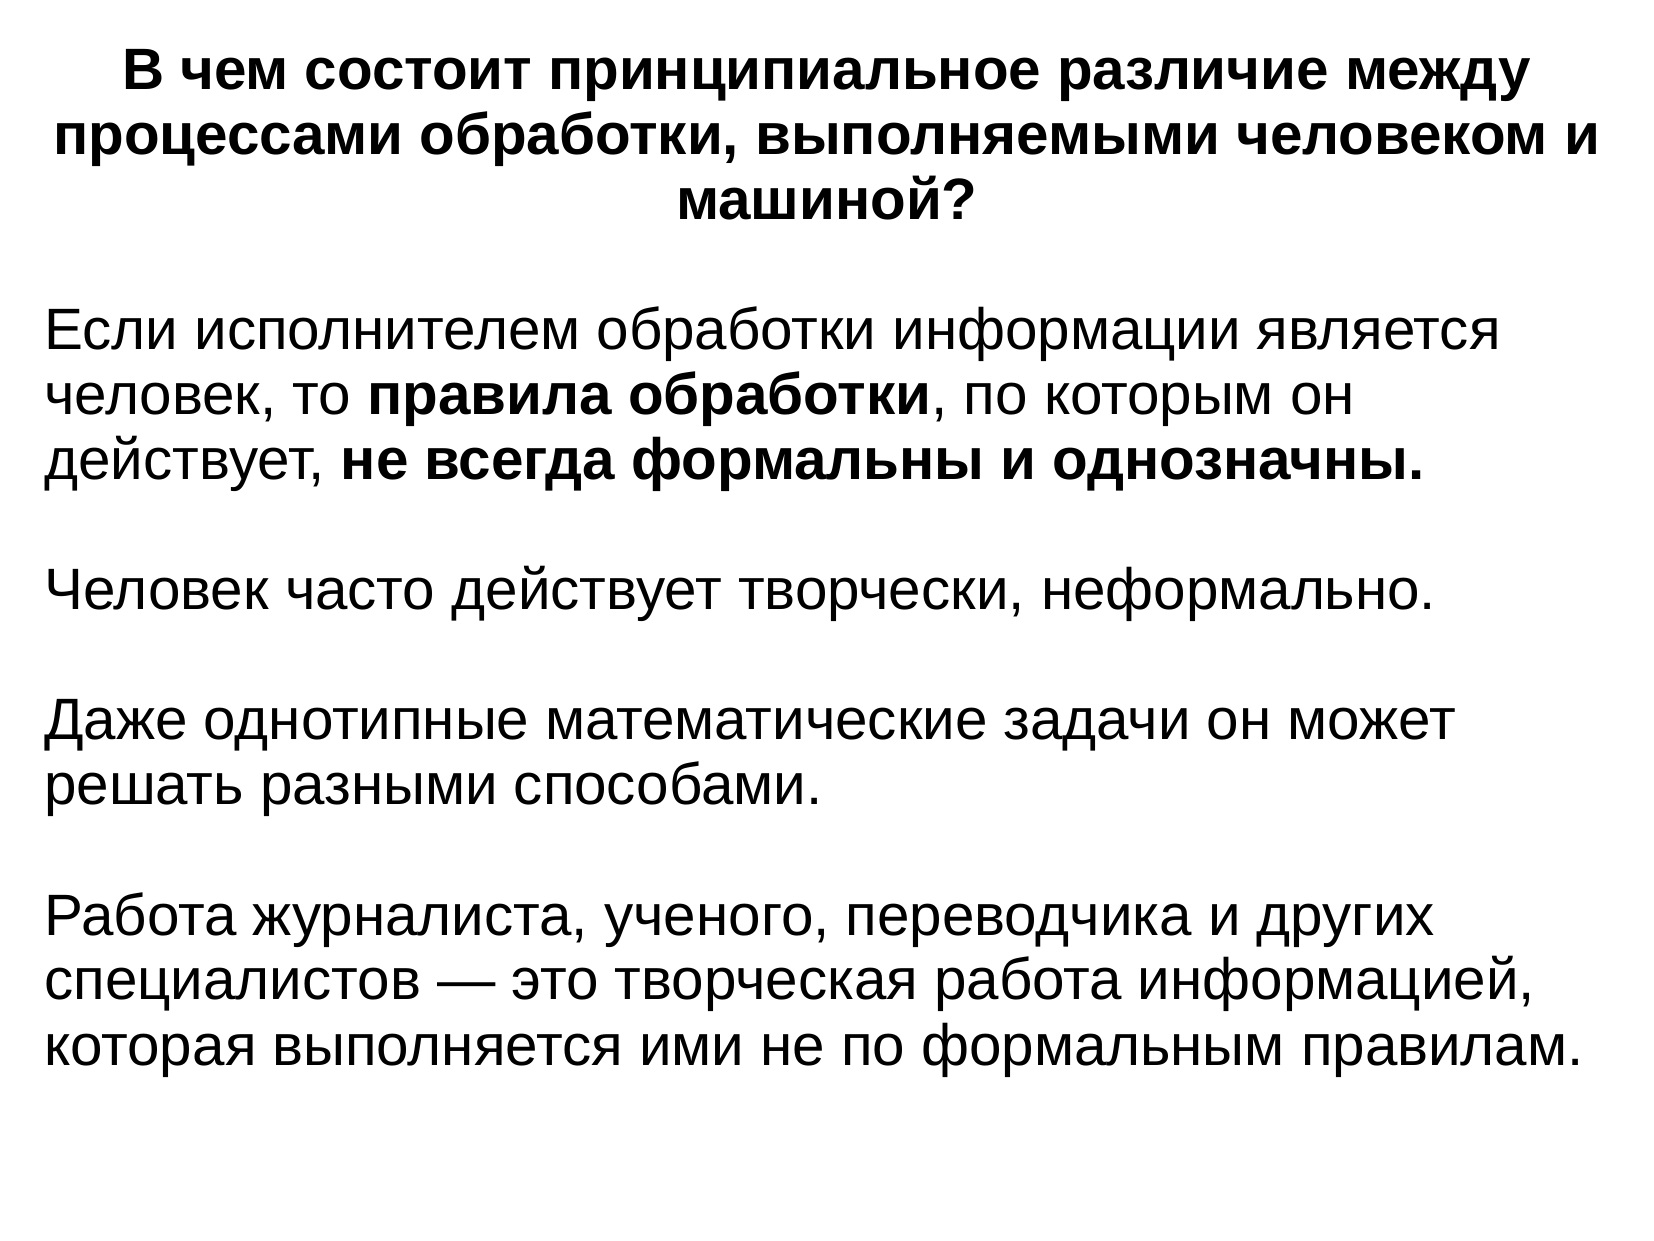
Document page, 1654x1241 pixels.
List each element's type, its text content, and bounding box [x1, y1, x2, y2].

text_box В чем состоит принципиальное различие между процессами обработки, выполняемыми человеком и машиной? Если исполнителем обработки информации является человек, то правила обработки, по которым он действует, не всегда формальны и однозначны. Человек часто действует творчески, неформально. Даже однотипные математические задачи он может решать разными способами. Работа журналиста, ученого, переводчика и других специалистов — это творческая работа информацией, которая выполняется ими не по формальным правилам. [29, 29, 1625, 1090]
